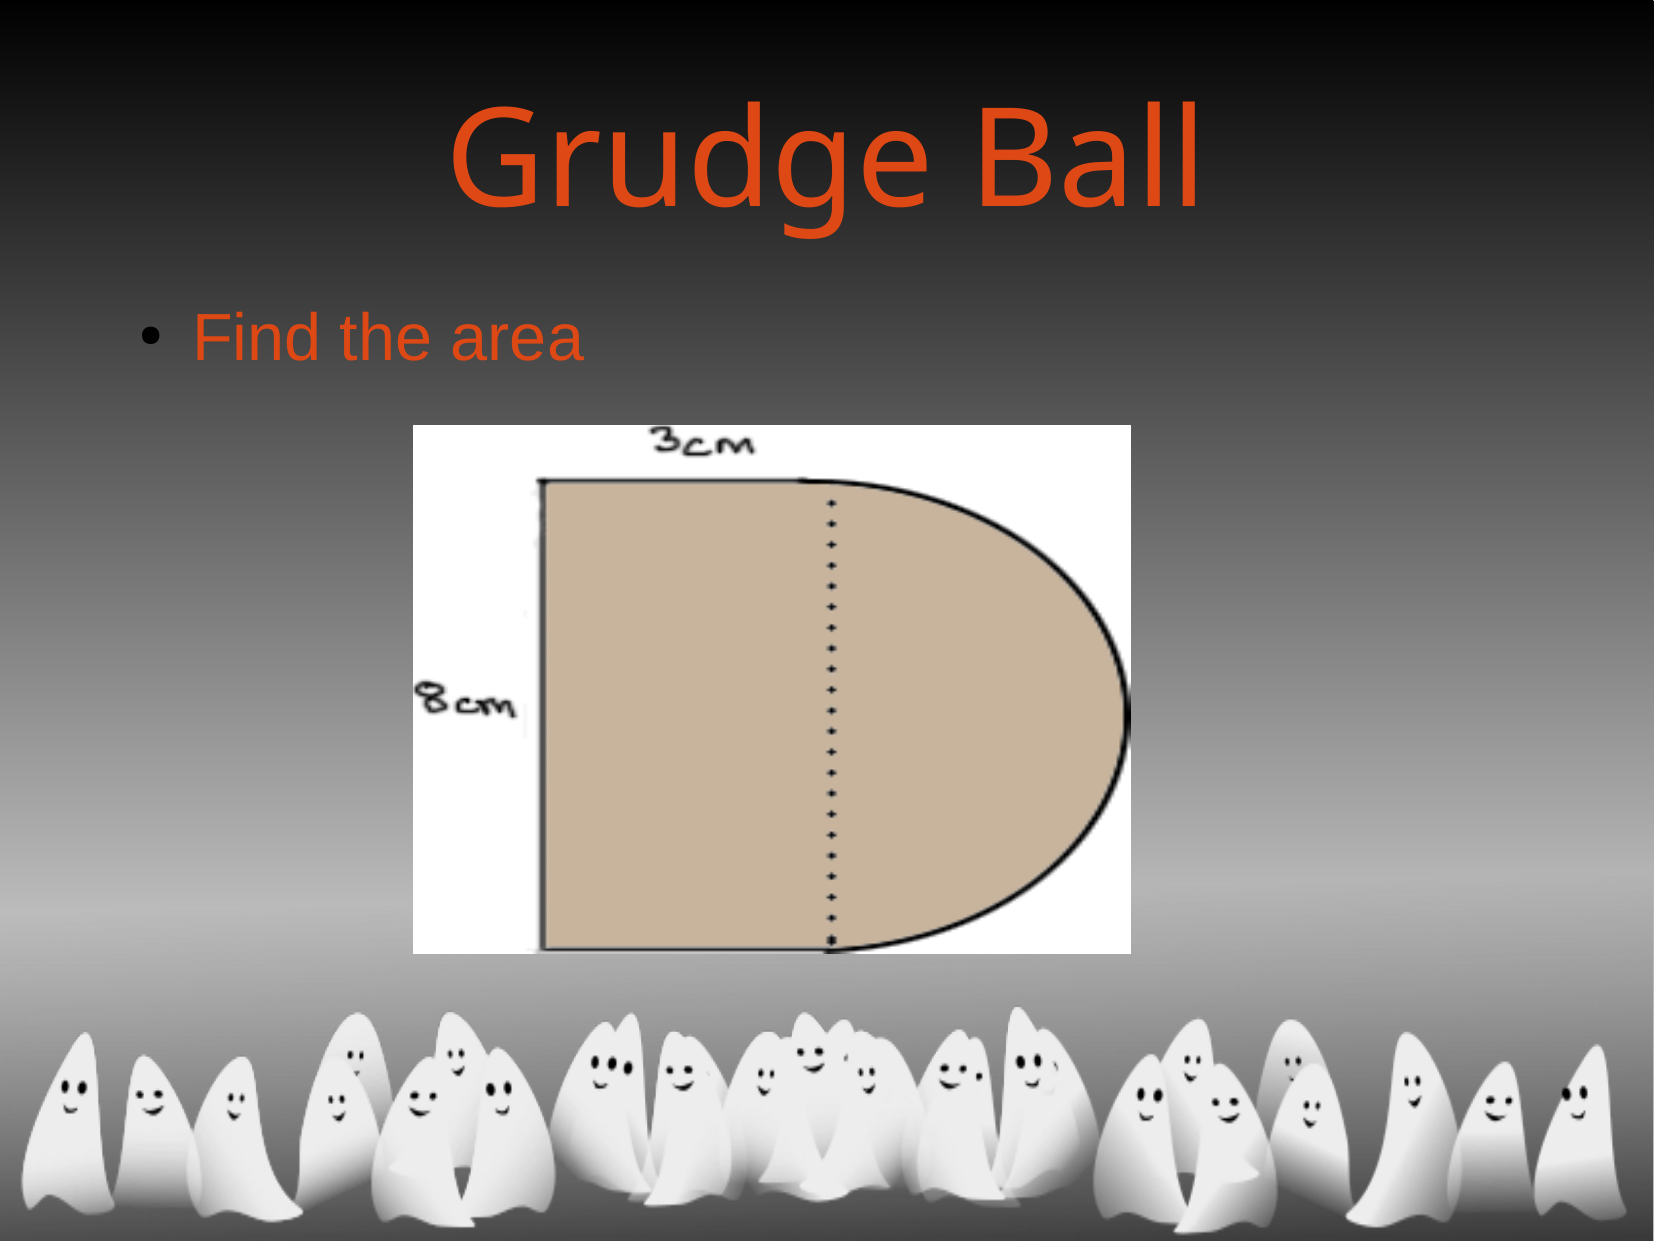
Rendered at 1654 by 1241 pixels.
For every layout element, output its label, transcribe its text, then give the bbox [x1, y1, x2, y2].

text_box Find the area [121, 300, 851, 390]
picture [0, 425, 1654, 1241]
title Grudge Ball [82, 49, 1571, 257]
